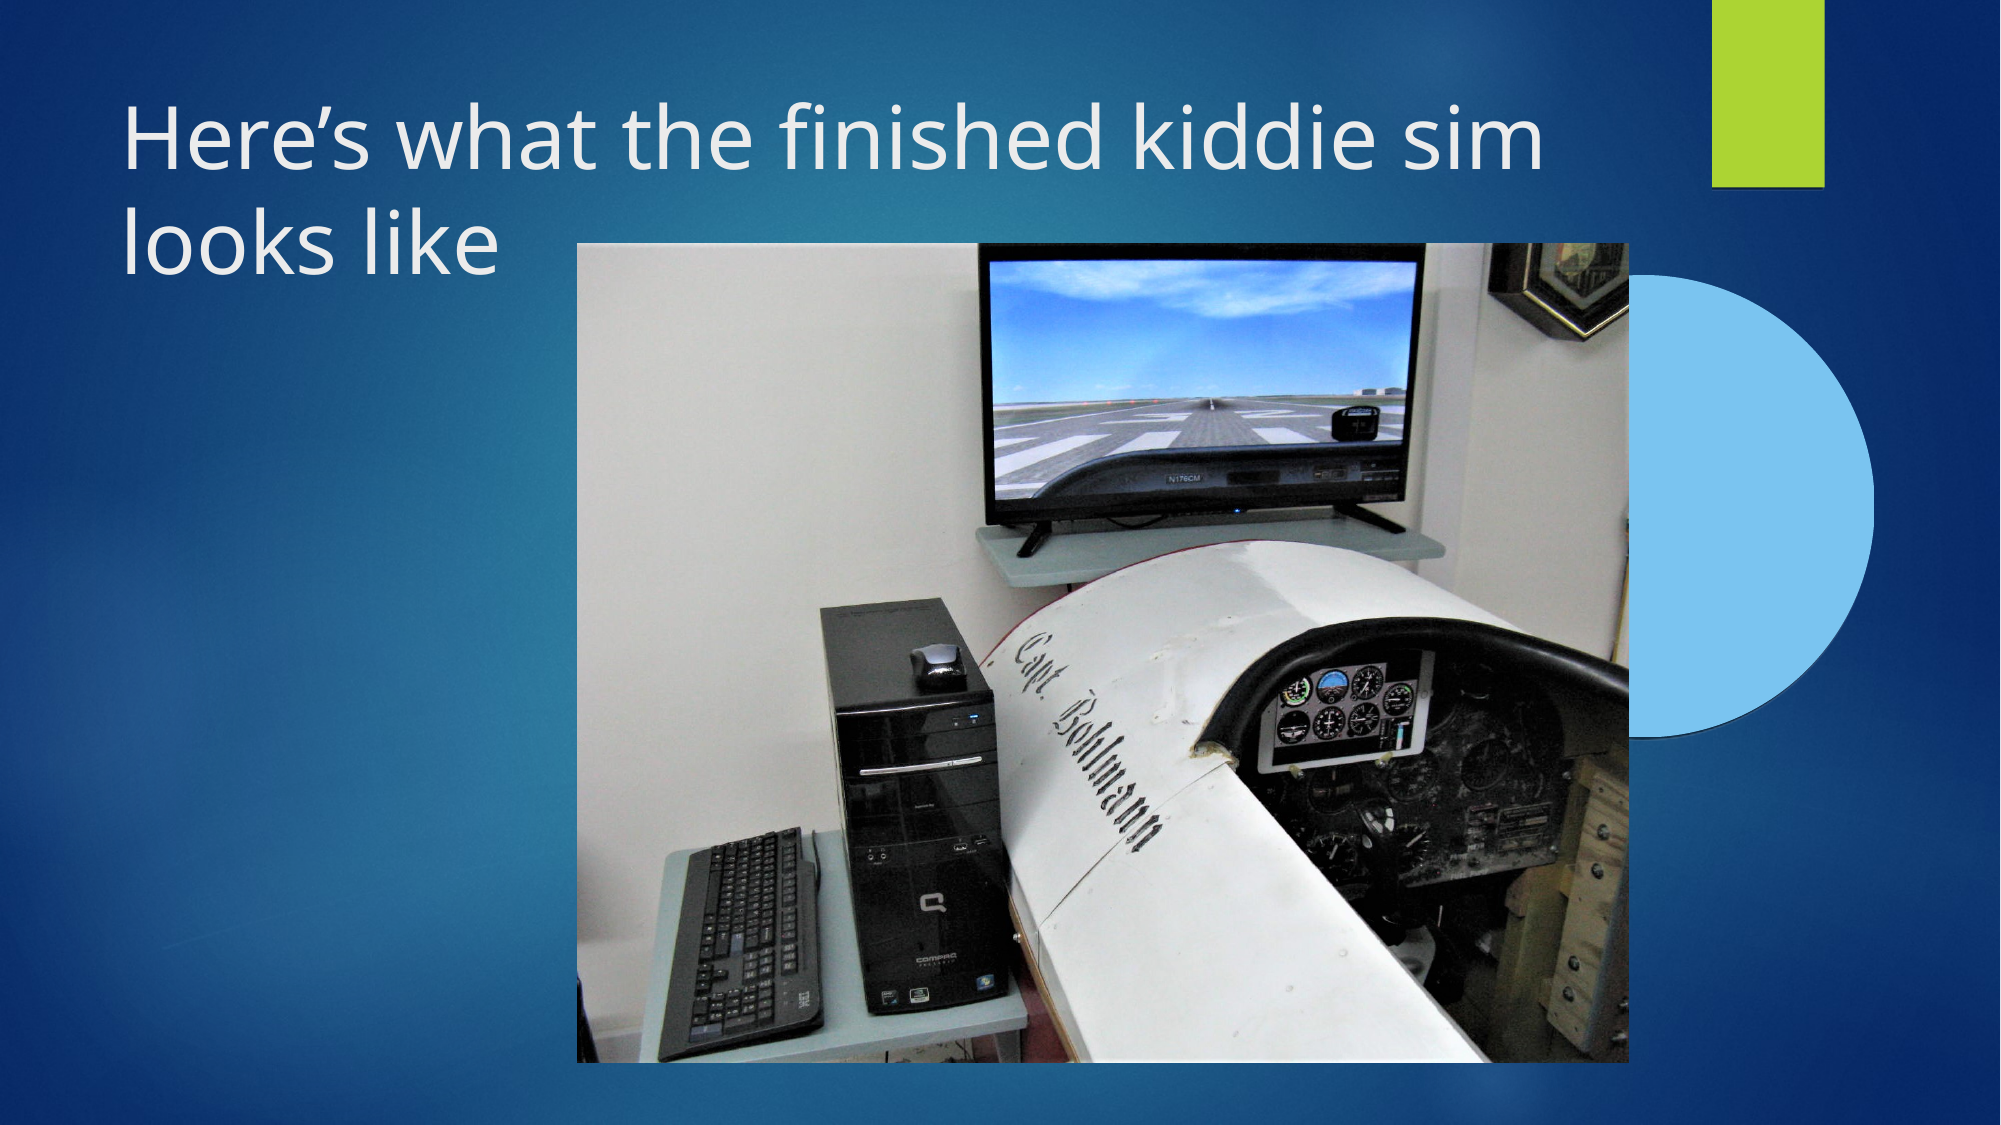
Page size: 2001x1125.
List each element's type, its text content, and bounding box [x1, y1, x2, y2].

text_box Here’s what the finished kiddie sim looks like [105, 74, 1649, 304]
picture [0, 0, 2001, 1125]
